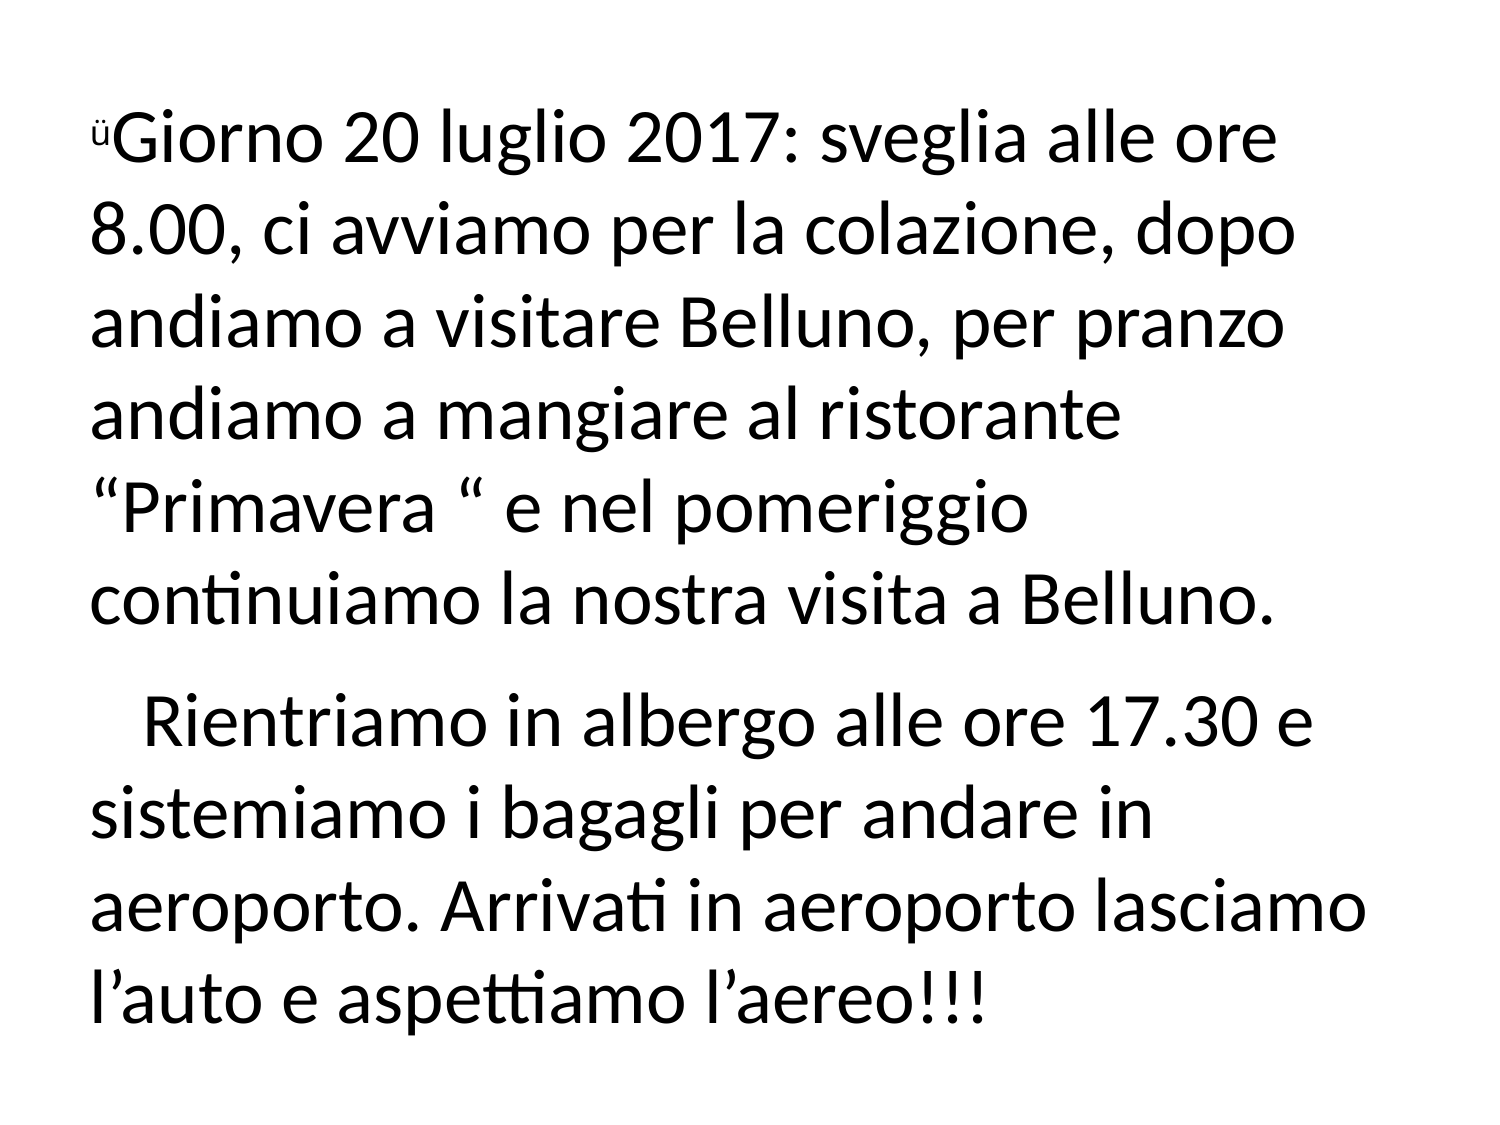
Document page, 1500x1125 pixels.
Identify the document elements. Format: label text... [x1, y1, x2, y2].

list Giorno 20 luglio 2017: sveglia alle ore 8.00, ci avviamo per la colazione, dopo andiamo a visitare Belluno, per pranzo andiamo a mangiare al ristorante “Primavera “ e nel pomeriggio continuiamo la nostra visita a Belluno. Rientriamo in albergo alle ore 17.30 e sistemiamo i bagagli per andare in aeroporto. Arrivati in aeroporto lasciamo l’auto e aspettiamo l’aereo!!! [75, 78, 1447, 1047]
